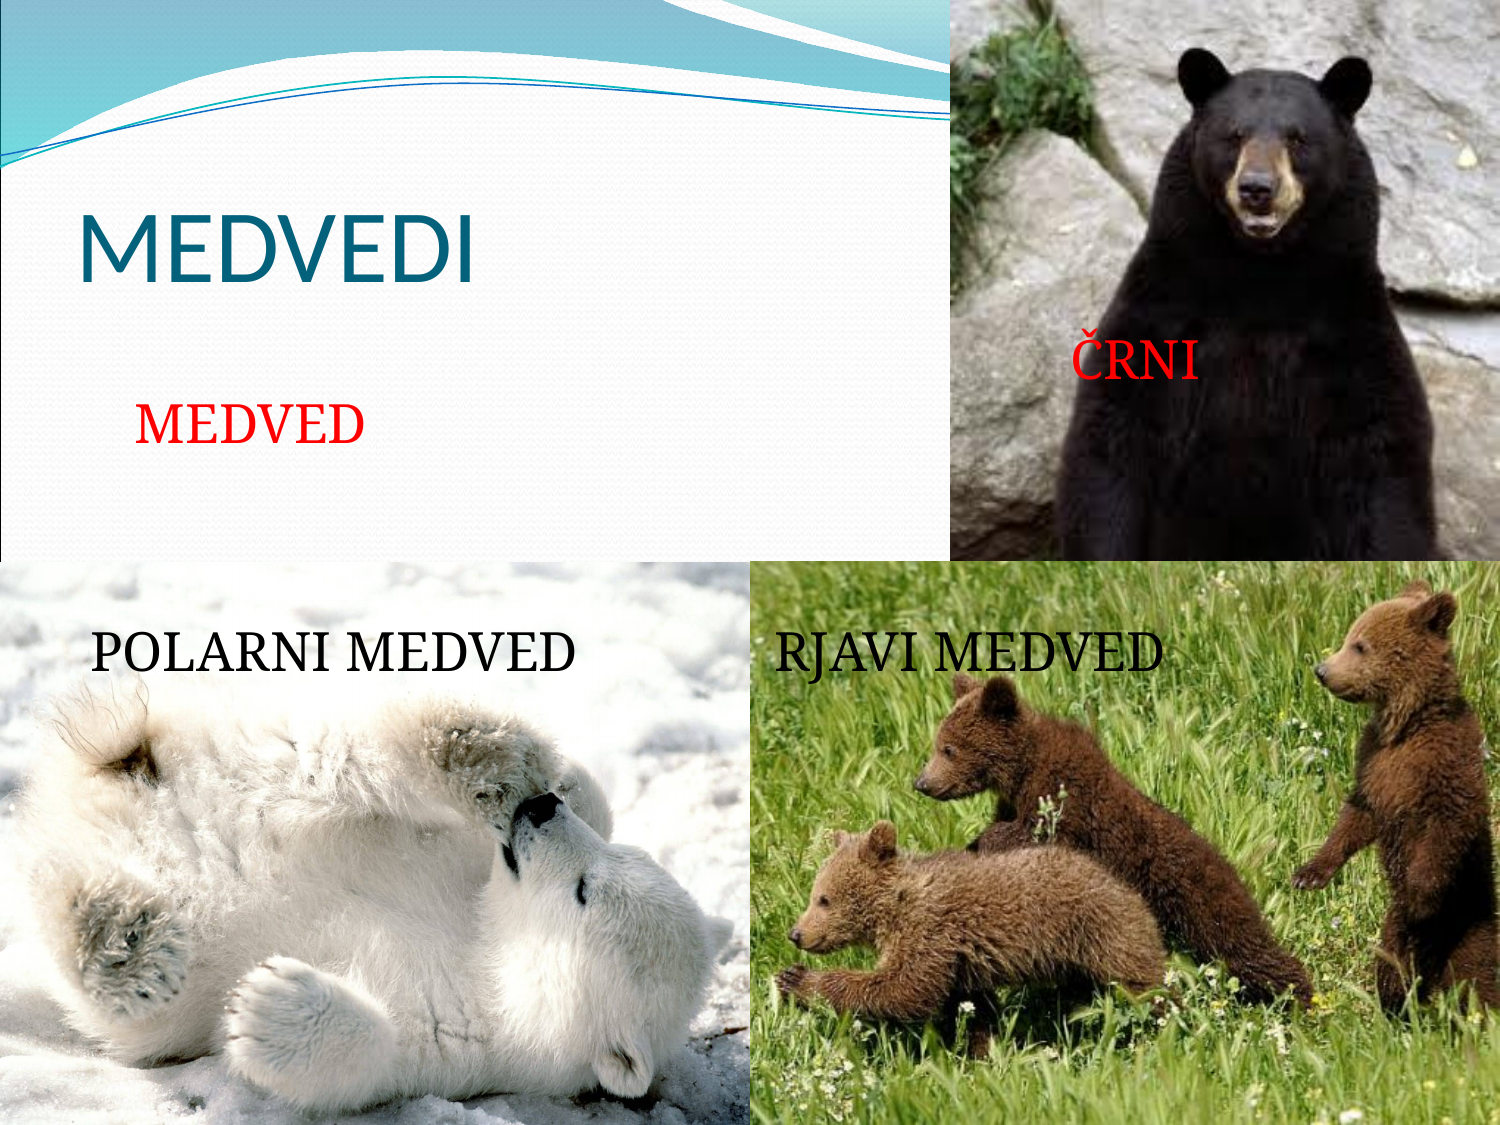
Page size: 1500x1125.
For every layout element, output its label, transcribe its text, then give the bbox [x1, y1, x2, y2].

picture [195, 85, 860, 115]
list ČRNI MEDVED POLARNI MEDVED RJAVI MEDVED [75, 317, 1425, 1038]
picture [838, 109, 939, 115]
picture [176, 78, 582, 115]
picture [0, 0, 1500, 1125]
title MEDVEDI [75, 115, 1425, 304]
picture [24, 147, 49, 156]
